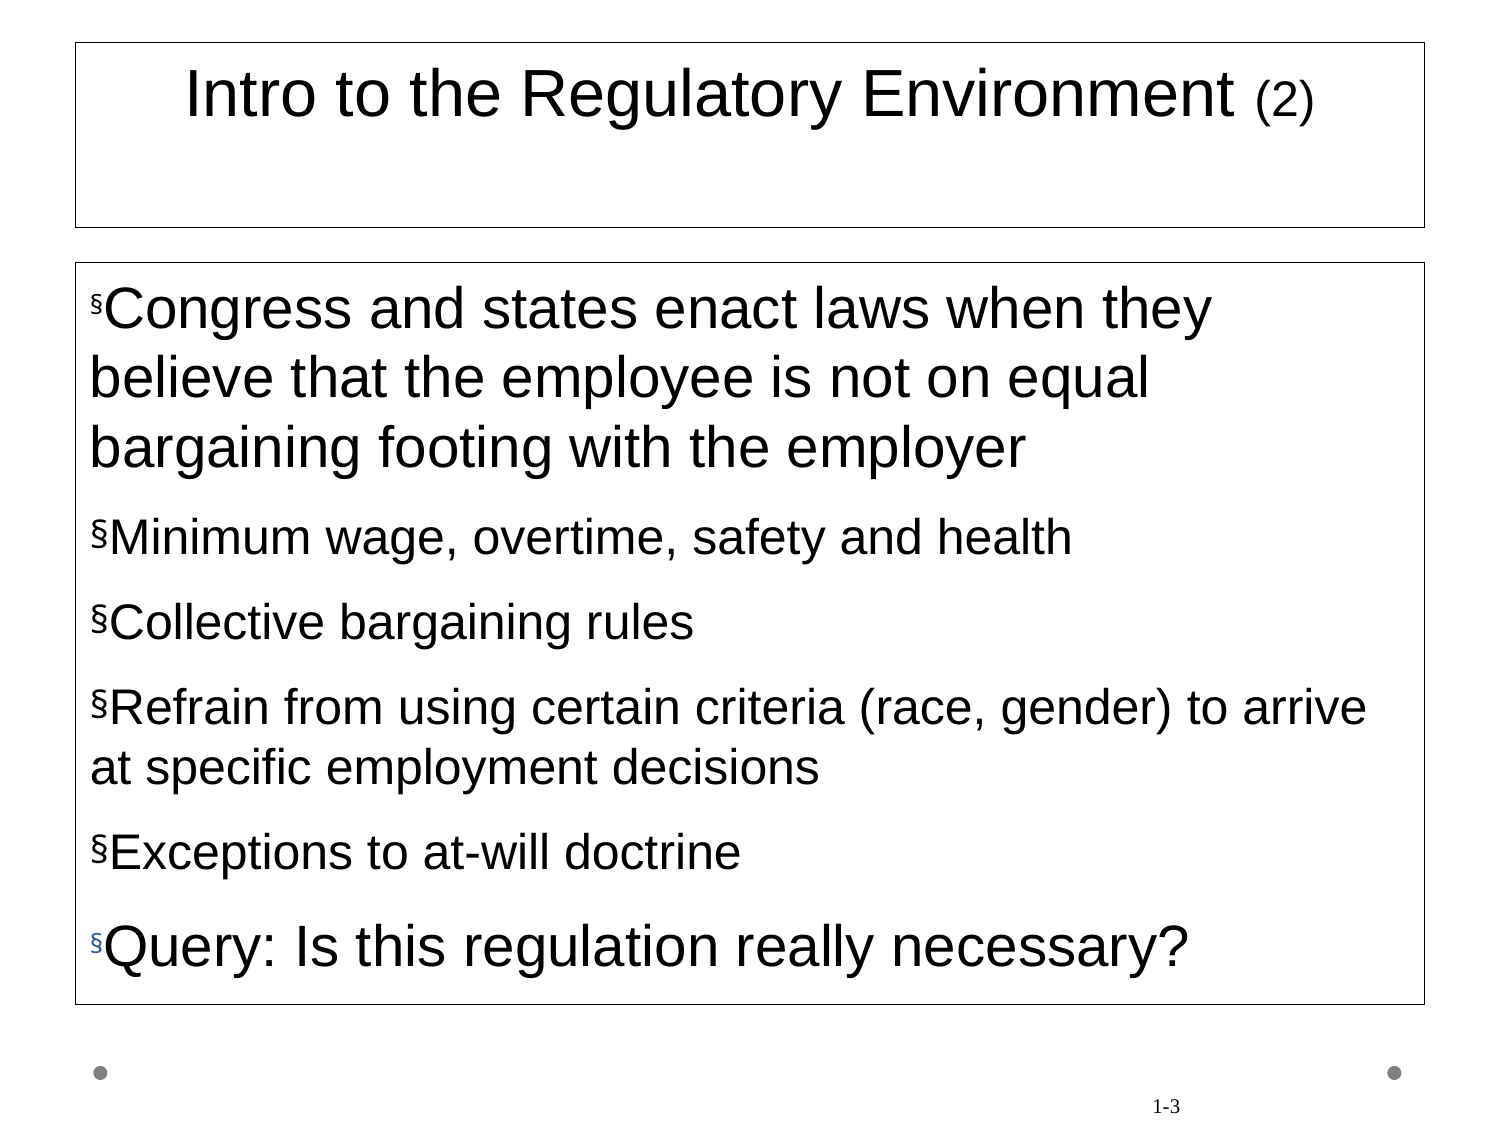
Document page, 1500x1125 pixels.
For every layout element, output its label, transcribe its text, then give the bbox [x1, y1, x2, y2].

list Congress and states enact laws when they believe that the employee is not on equal bargaining footing with the employer Minimum wage, overtime, safety and health Collective bargaining rules Refrain from using certain criteria (race, gender) to arrive at specific employment decisions Exceptions to at-will doctrine Query: Is this regulation really necessary? [75, 262, 1425, 1005]
title Intro to the Regulatory Environment (2) [75, 42, 1425, 228]
